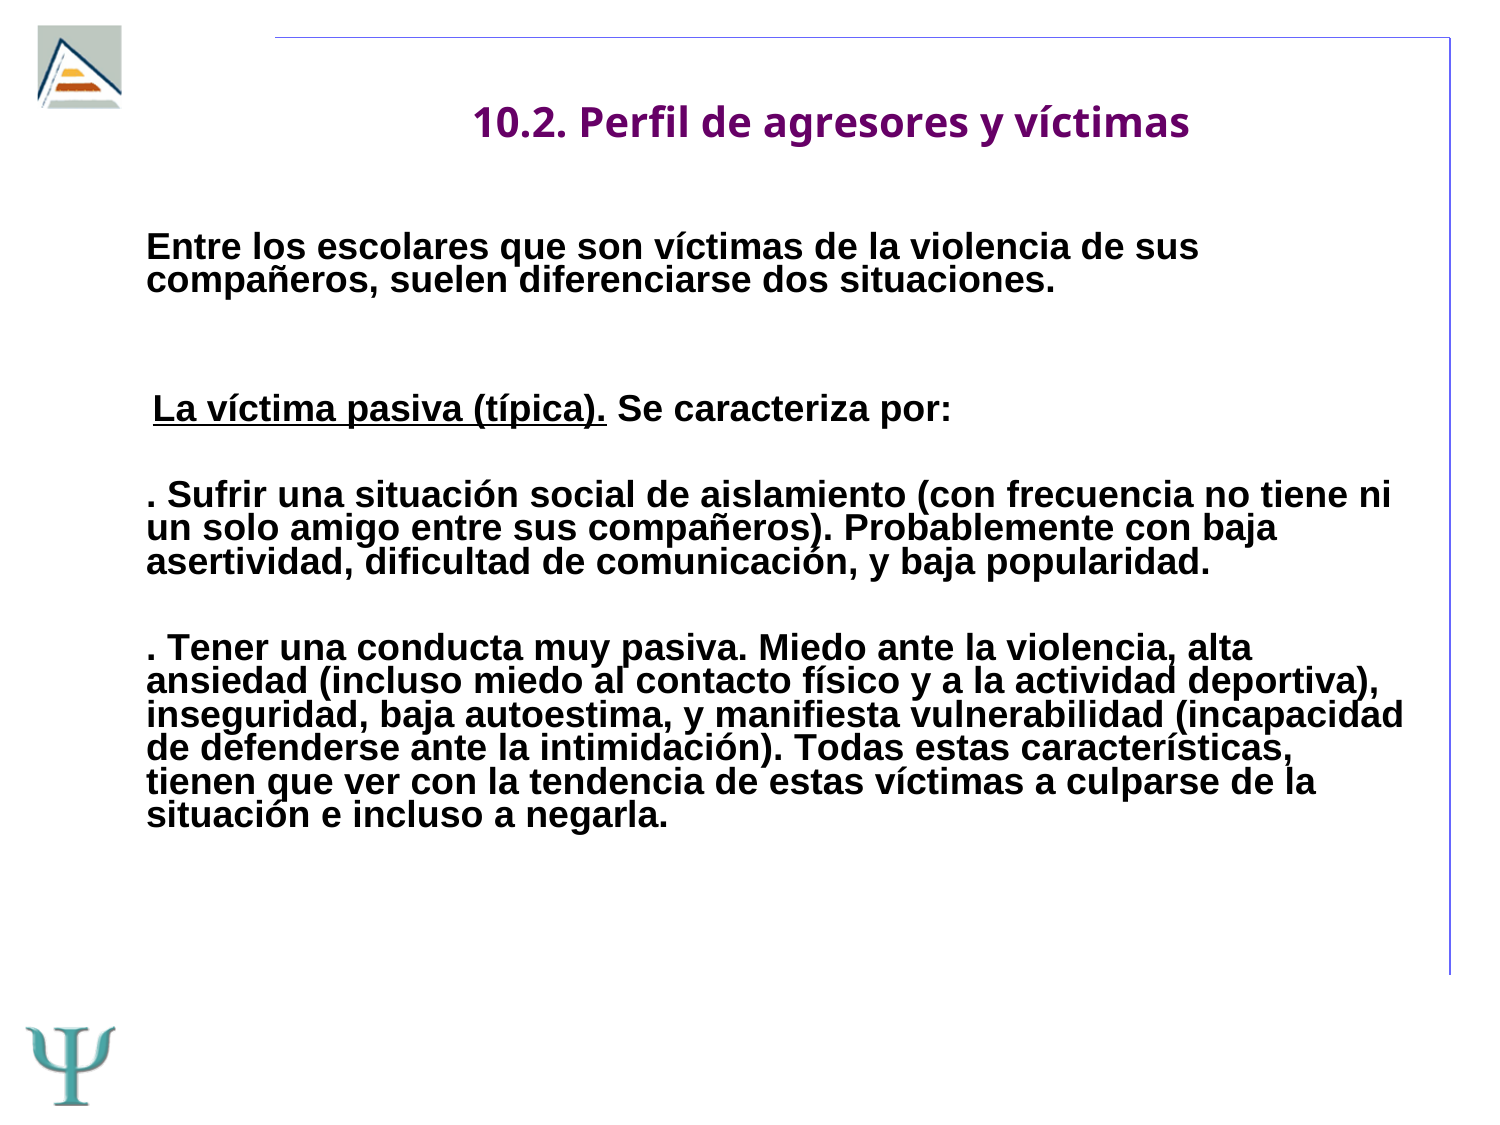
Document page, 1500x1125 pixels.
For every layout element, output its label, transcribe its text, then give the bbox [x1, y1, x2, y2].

title 10.2. Perfil de agresores y víctimas [262, 74, 1401, 168]
picture [24, 1024, 75, 1106]
list Entre los escolares que son víctimas de la violencia de sus compañeros, suelen diferenciarse dos situaciones. La víctima pasiva (típica). Se caracteriza por: . Sufrir una situación social de aislamiento (con frecuencia no tiene ni un solo amigo entre sus compañeros). Probablemente con baja asertividad, dificultad de comunicación, y baja popularidad. . Tener una conducta muy pasiva. Miedo ante la violencia, alta ansiedad (incluso miedo al contacto físico y a la actividad deportiva), inseguridad, baja autoestima, y manifiesta vulnerabilidad (incapacidad de defenderse ante la intimidación). Todas estas características, tienen que ver con la tendencia de estas víctimas a culparse de la situación e incluso a negarla. [75, 224, 1426, 1125]
picture [37, 24, 122, 109]
